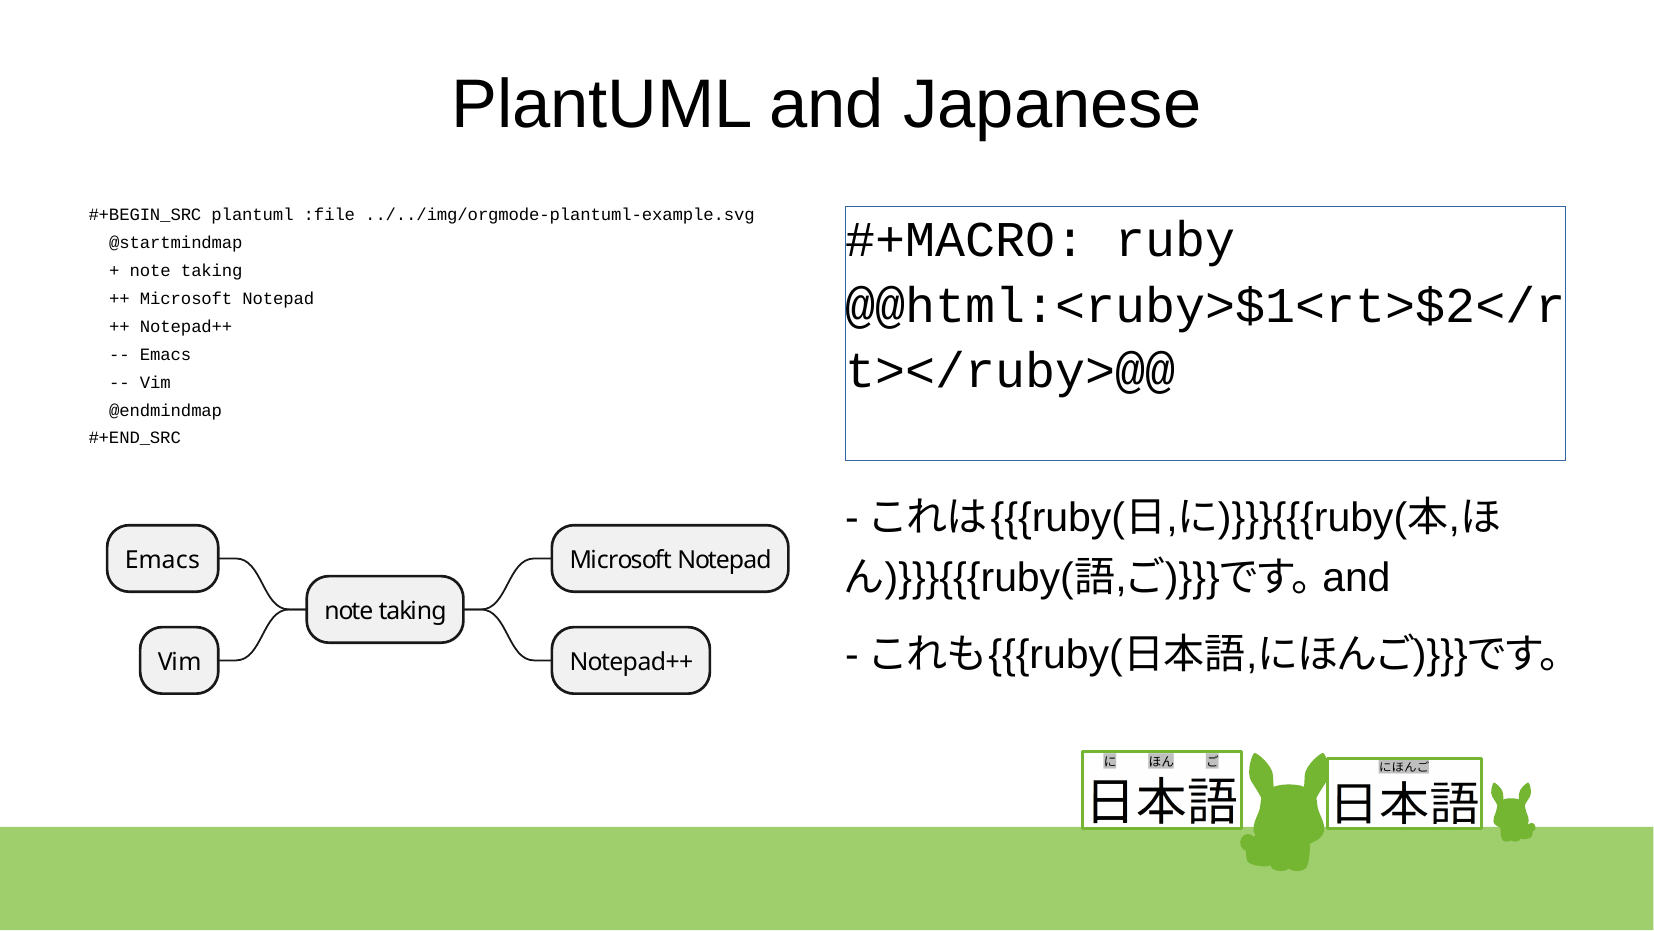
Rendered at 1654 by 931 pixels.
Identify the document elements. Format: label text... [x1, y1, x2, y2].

list - これは{{{ruby(日,に)}}}{{{ruby(本,ほん)}}}{{{ruby(語,ご)}}}です。 and - これも{{{ruby(日本語,にほんご)}}}です。 [845, 484, 1566, 738]
list #+BEGIN_SRC plantuml :file ../../img/orgmode-plantuml-example.svg @startmindmap + note taking ++ Microsoft Notepad ++ Notepad++ -- Emacs -- Vim @endmindmap #+END_SRC [88, 206, 809, 461]
picture [1328, 760, 1481, 827]
picture [1084, 753, 1241, 827]
picture [88, 488, 809, 734]
title PlantUML and Japanese [88, 29, 1565, 178]
list #+MACRO: ruby @@html:<ruby>$1<rt>$2</rt></ruby>@@ [845, 206, 1566, 461]
